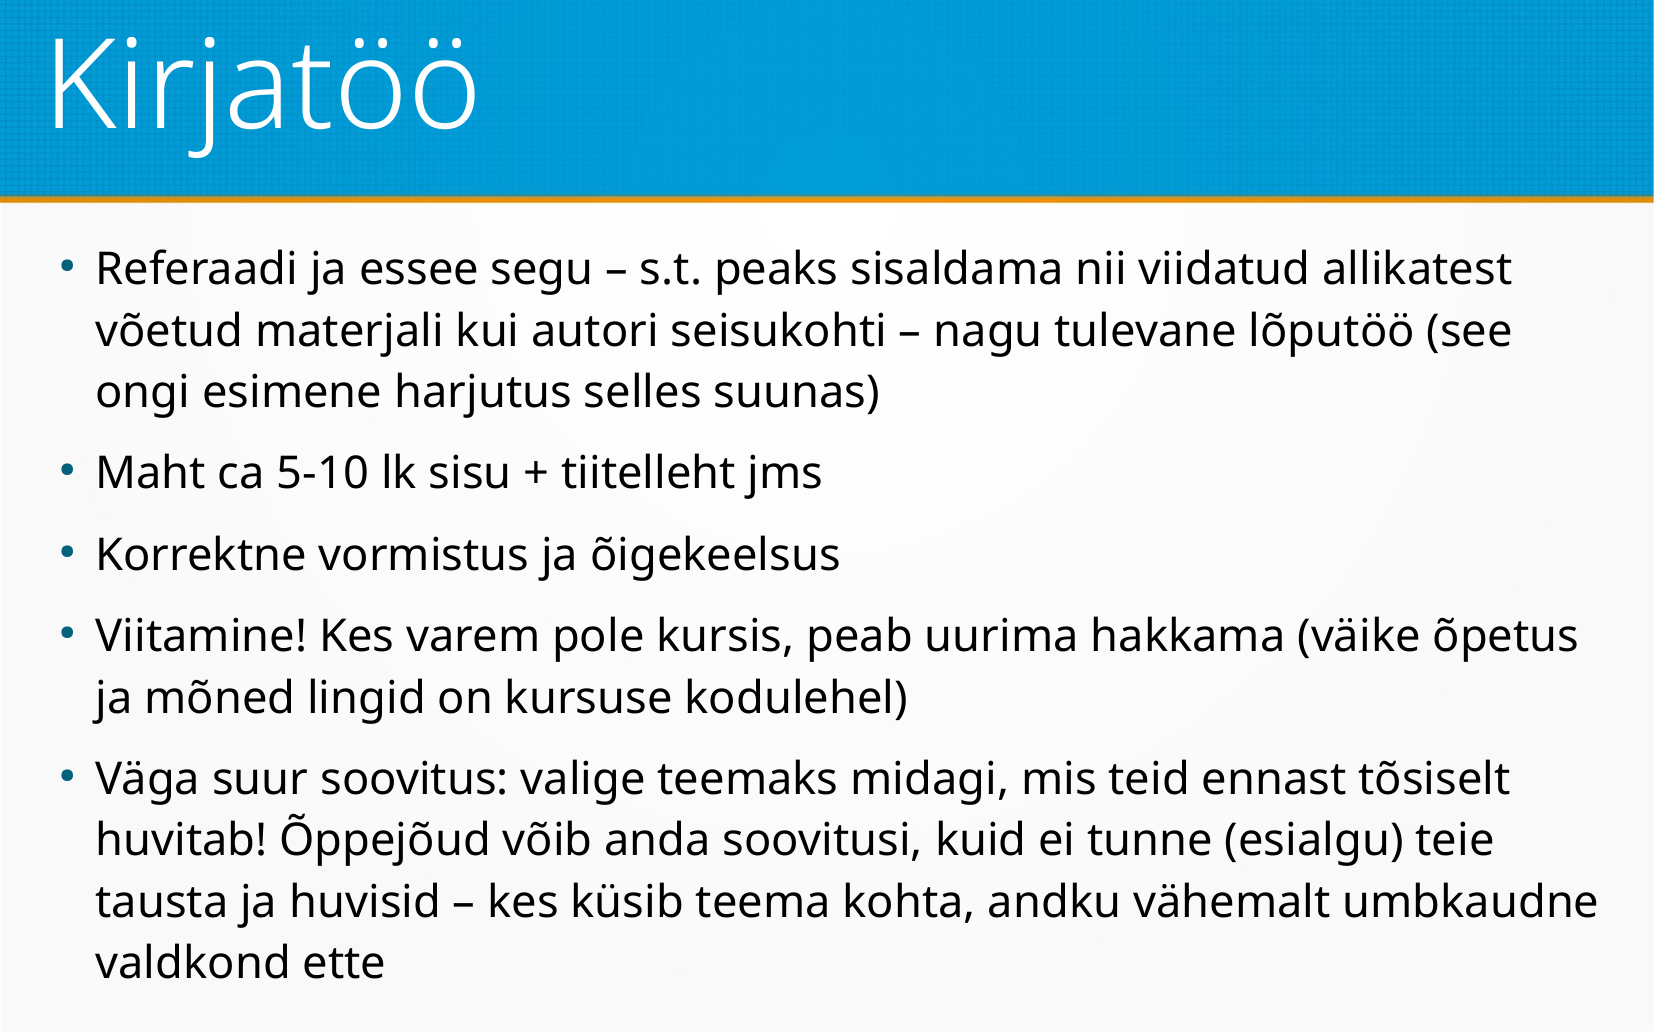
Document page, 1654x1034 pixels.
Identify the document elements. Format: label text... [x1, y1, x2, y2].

picture [0, 195, 1654, 1034]
title Kirjatöö [43, 0, 1619, 166]
list Referaadi ja essee segu – s.t. peaks sisaldama nii viidatud allikatest võetud materjali kui autori seisukohti – nagu tulevane lõputöö (see ongi esimene harjutus selles suunas) Maht ca 5-10 lk sisu + tiitelleht jms Korrektne vormistus ja õigekeelsus Viitamine! Kes varem pole kursis, peab uurima hakkama (väike õpetus ja mõned lingid on kursuse kodulehel) Väga suur soovitus: valige teemaks midagi, mis teid ennast tõsiselt huvitab! Õppejõud võib anda soovitusi, kuid ei tunne (esialgu) teie tausta ja huvisid – kes küsib teema kohta, andku vähemalt umbkaudne valdkond ette [47, 236, 1607, 1002]
